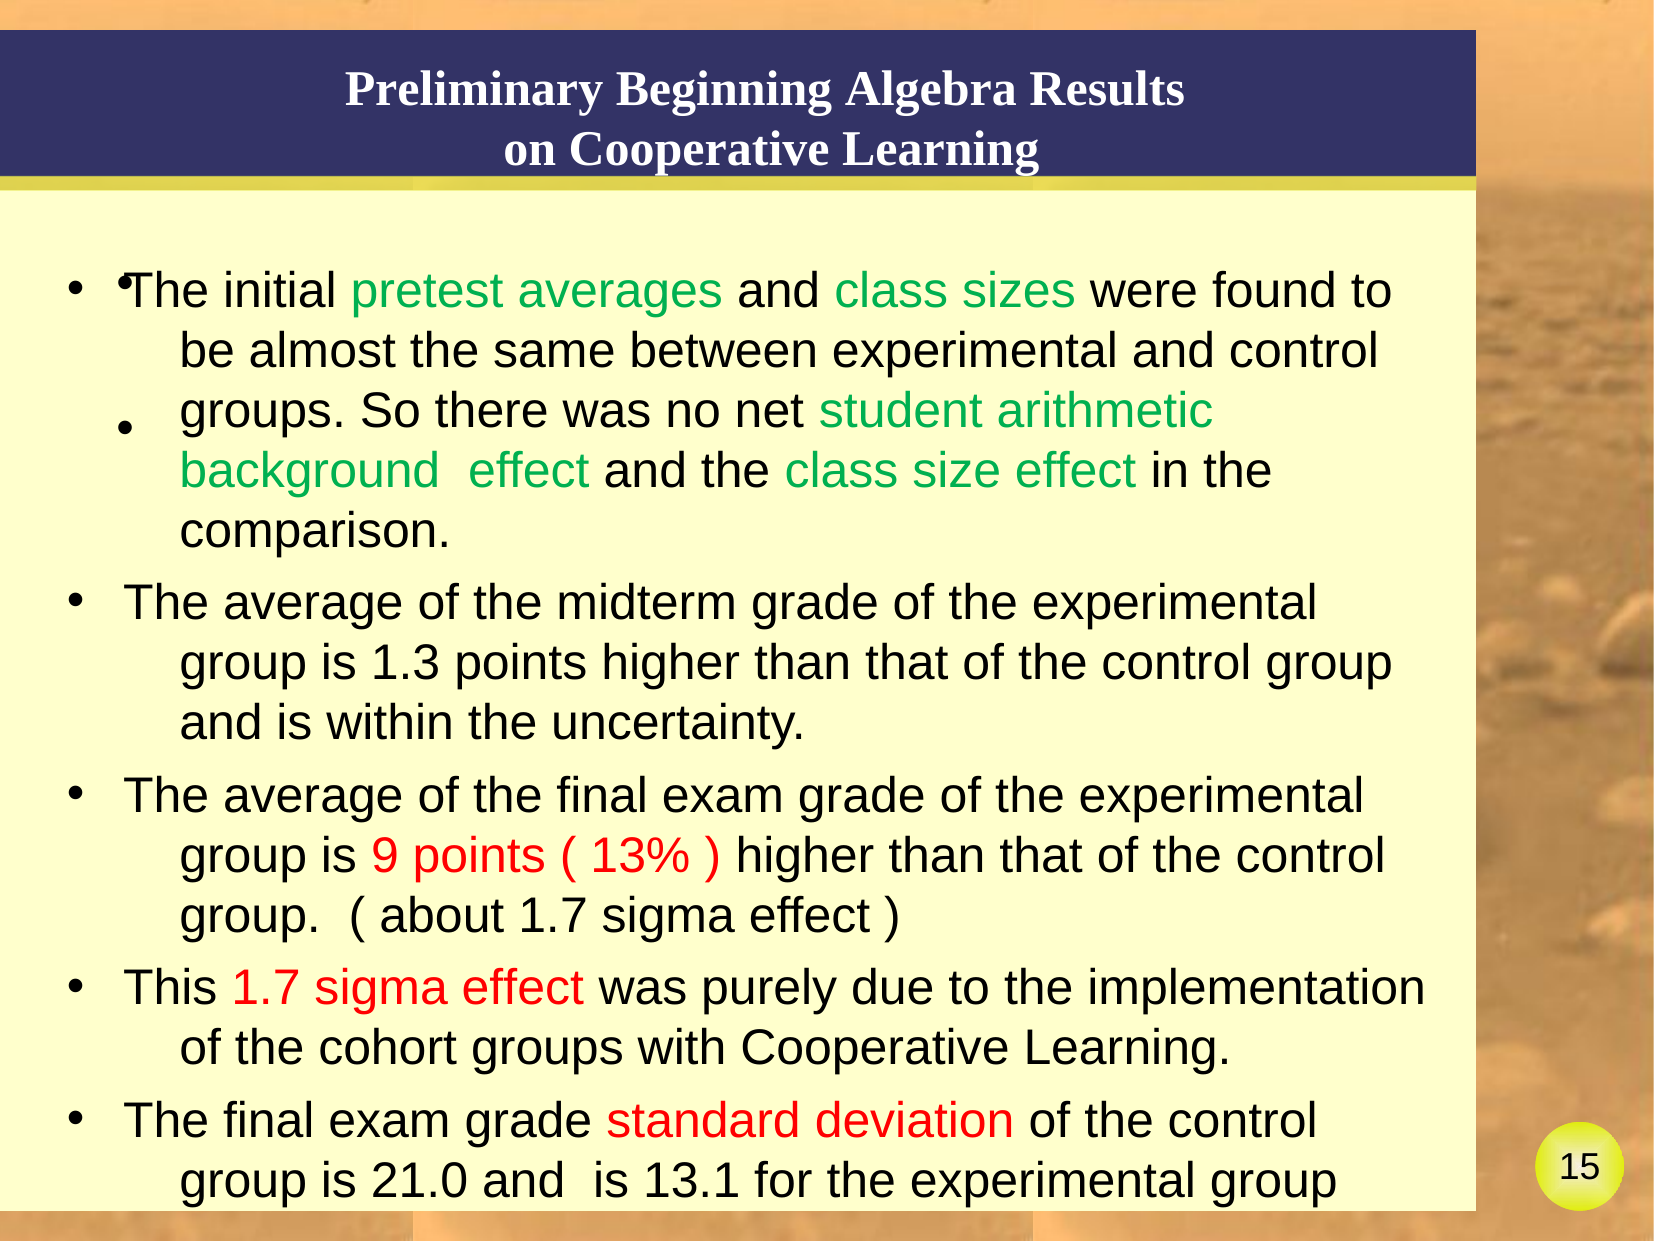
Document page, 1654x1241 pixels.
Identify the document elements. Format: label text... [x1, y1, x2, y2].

text_box Preliminary Beginning Algebra Results on Cooperative Learning [52, 48, 1491, 183]
text_box The initial pretest averages and class sizes were found to be almost the same between experimental and control groups. So there was no net student arithmetic background effect and the class size effect in the comparison. The average of the midterm grade of the experimental group is 1.3 points higher than that of the control group and is within the uncertainty. The average of the final exam grade of the experimental group is 9 points ( 13% ) higher than that of the control group. ( about 1.7 sigma effect ) This 1.7 sigma effect was purely due to the implementation of the cohort groups with Cooperative Learning. The final exam grade standard deviation of the control group is 21.0 and is 13.1 for the experimental group [52, 250, 1452, 1241]
